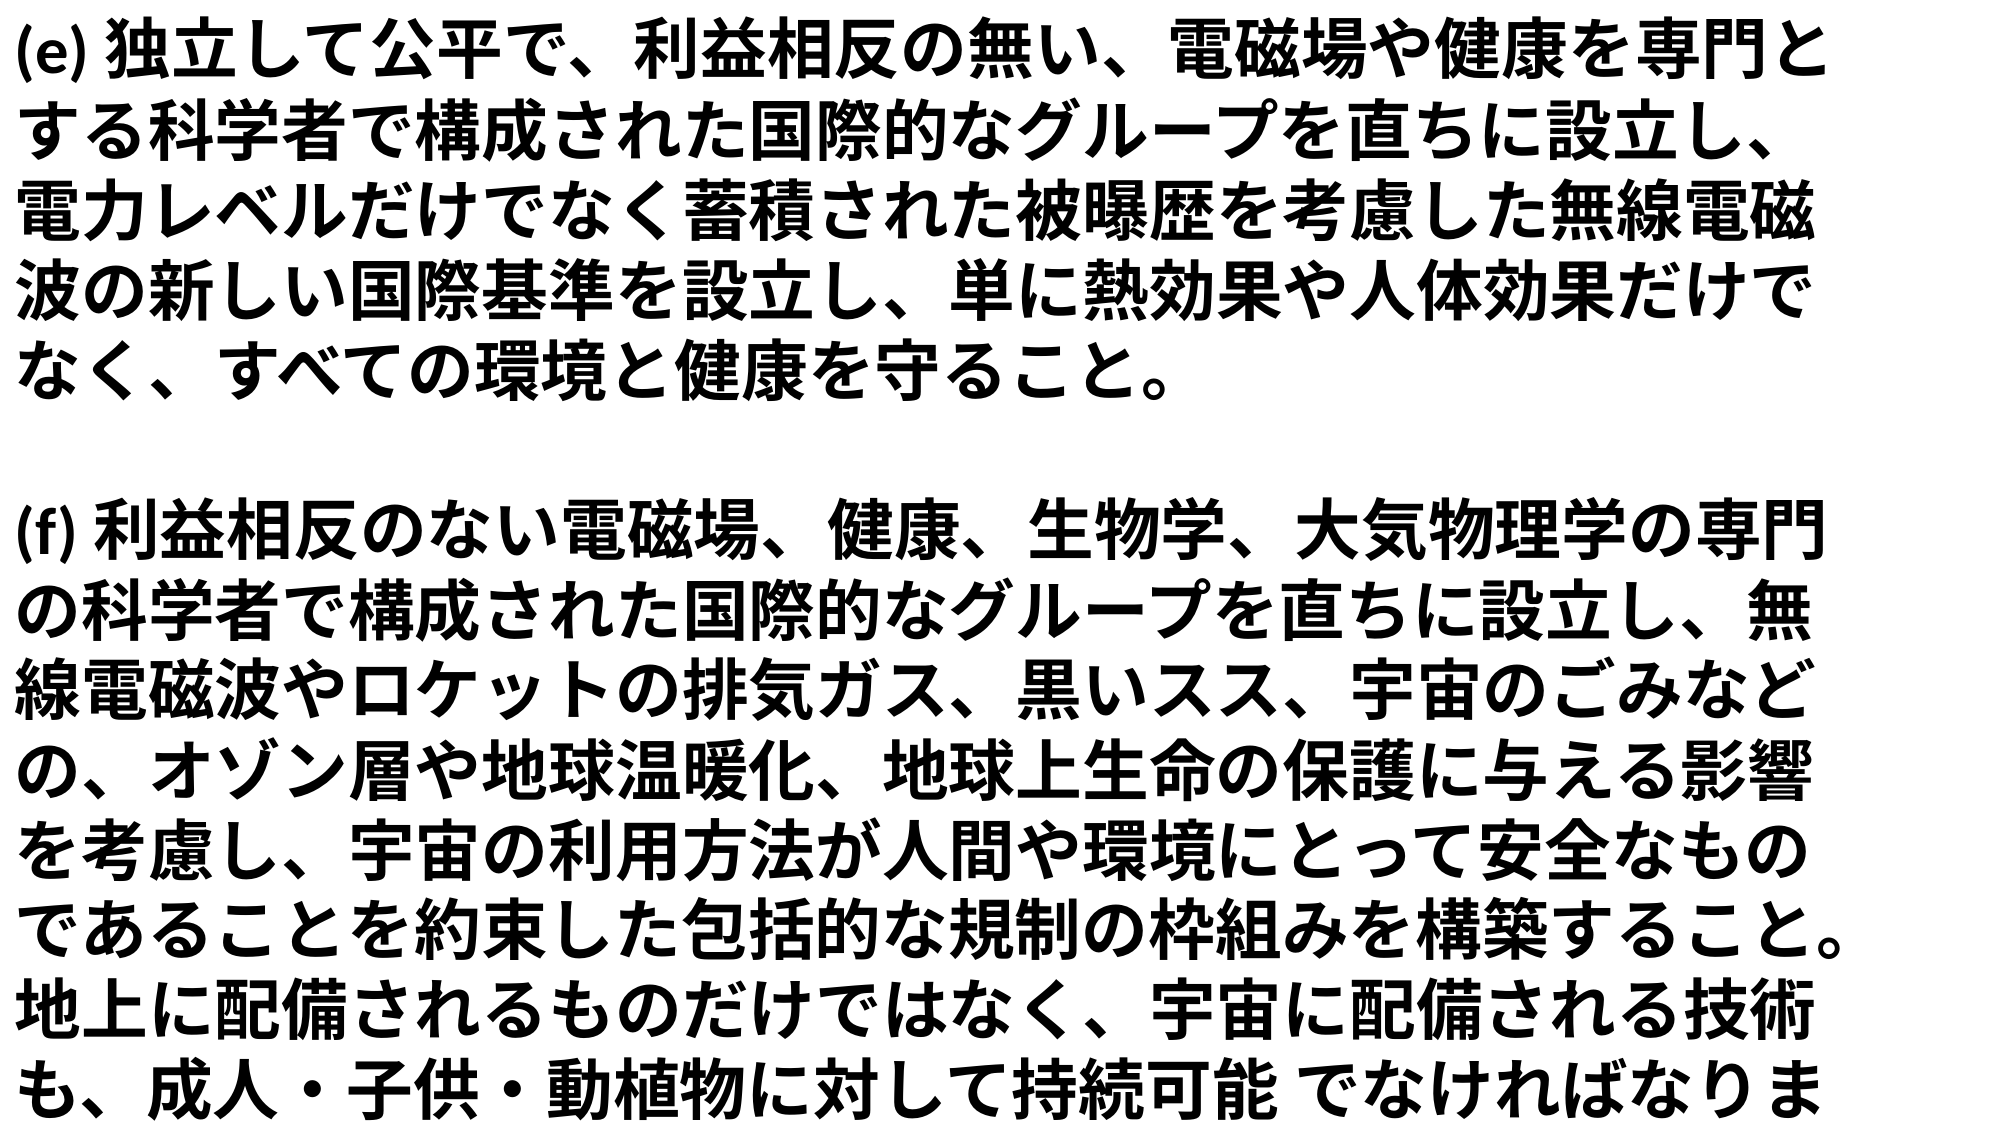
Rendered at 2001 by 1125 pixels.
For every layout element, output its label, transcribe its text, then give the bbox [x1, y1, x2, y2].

text_box ​(e) 独立して公平で、利益相反の無い、電磁場や健康を専門とする科学者で構成された国際的なグループを直ちに設立し、 電力レベルだけでなく蓄積された被曝歴を考慮した無線電磁波の新しい国際基準を設立し、単に熱効果や人体効果だけでなく、すべての環境と健康を守ること。​​ ​ (f) 利益相反のない電磁場、健康、生物学、大気物理学の専門の科学者で構成された国際的なグループを直ちに設立し、無線電磁波やロケットの排気ガス、黒いスス、宇宙のごみなどの、オゾン層や地球温暖化、地球上生命の保護に与える影響を考慮し、宇宙の利用方法が人間や環境にとって安全なものであることを約束した包括的な規制の枠組みを構築すること。地上に配備されるものだけではなく、宇宙に配備される技術も、成人・子供・動植物に対して持続可能 でなければなりません。​​ ​ [0, 0, 1884, 1125]
